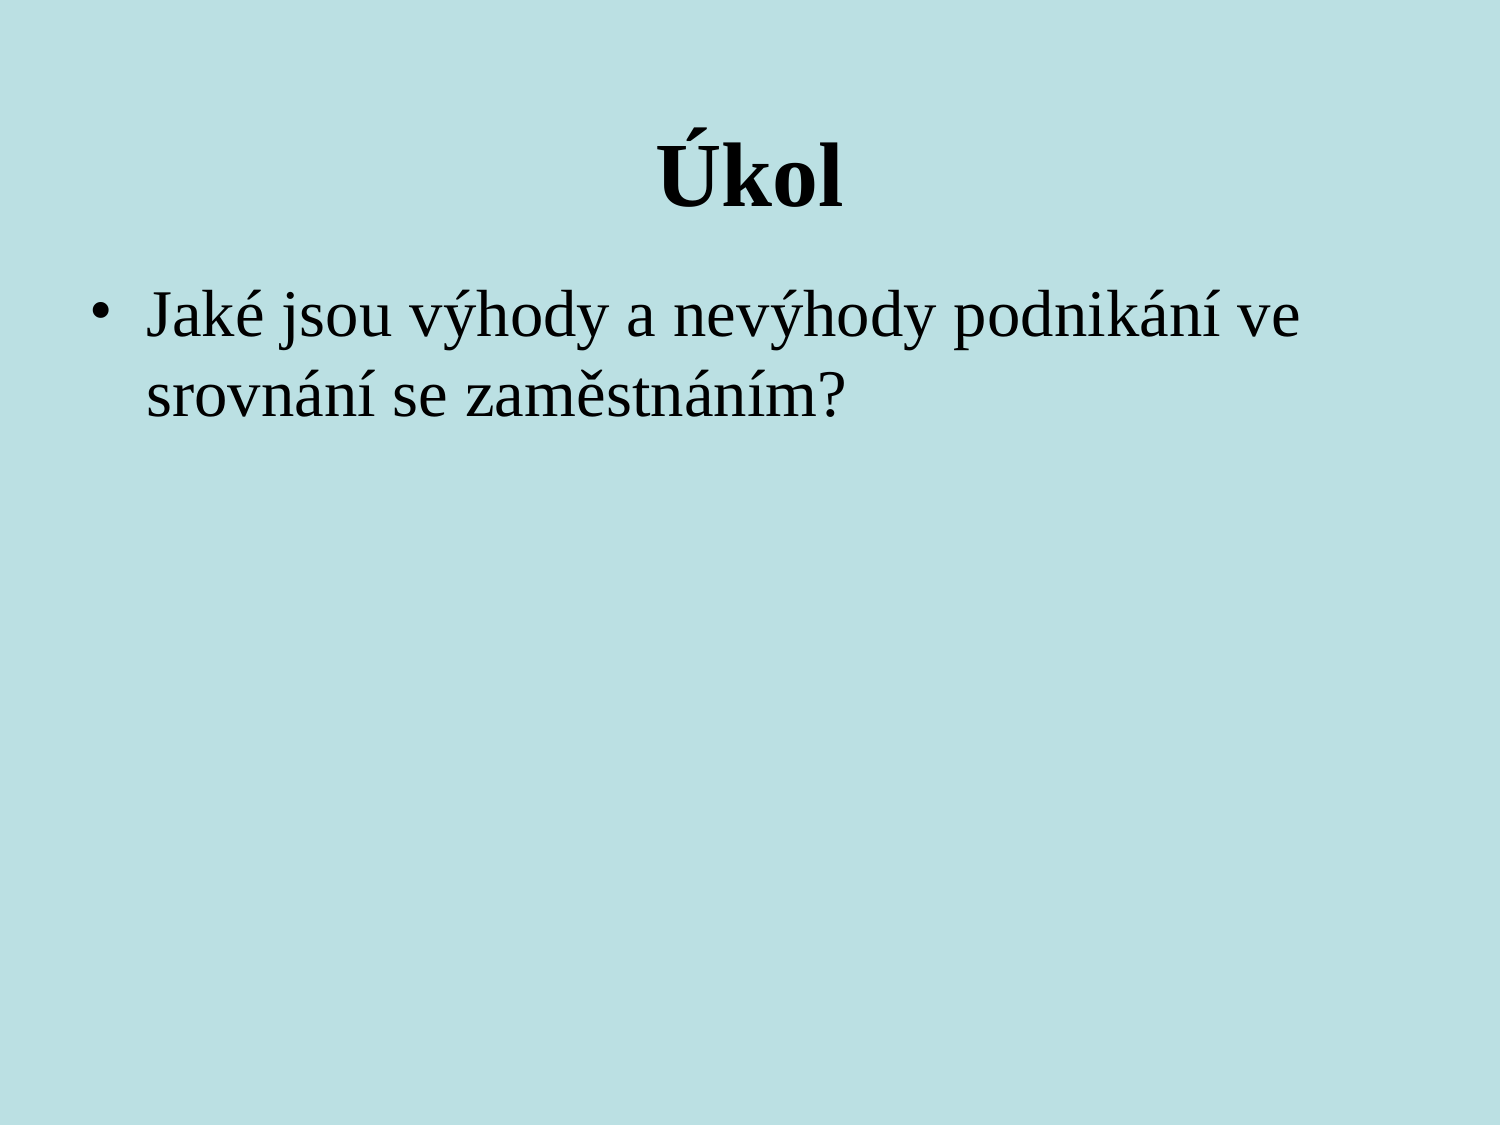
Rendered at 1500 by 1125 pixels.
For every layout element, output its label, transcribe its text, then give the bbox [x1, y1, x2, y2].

list Jaké jsou výhody a nevýhody podnikání ve srovnání se zaměstnáním? [75, 262, 1426, 1006]
title Úkol [75, 44, 1426, 233]
